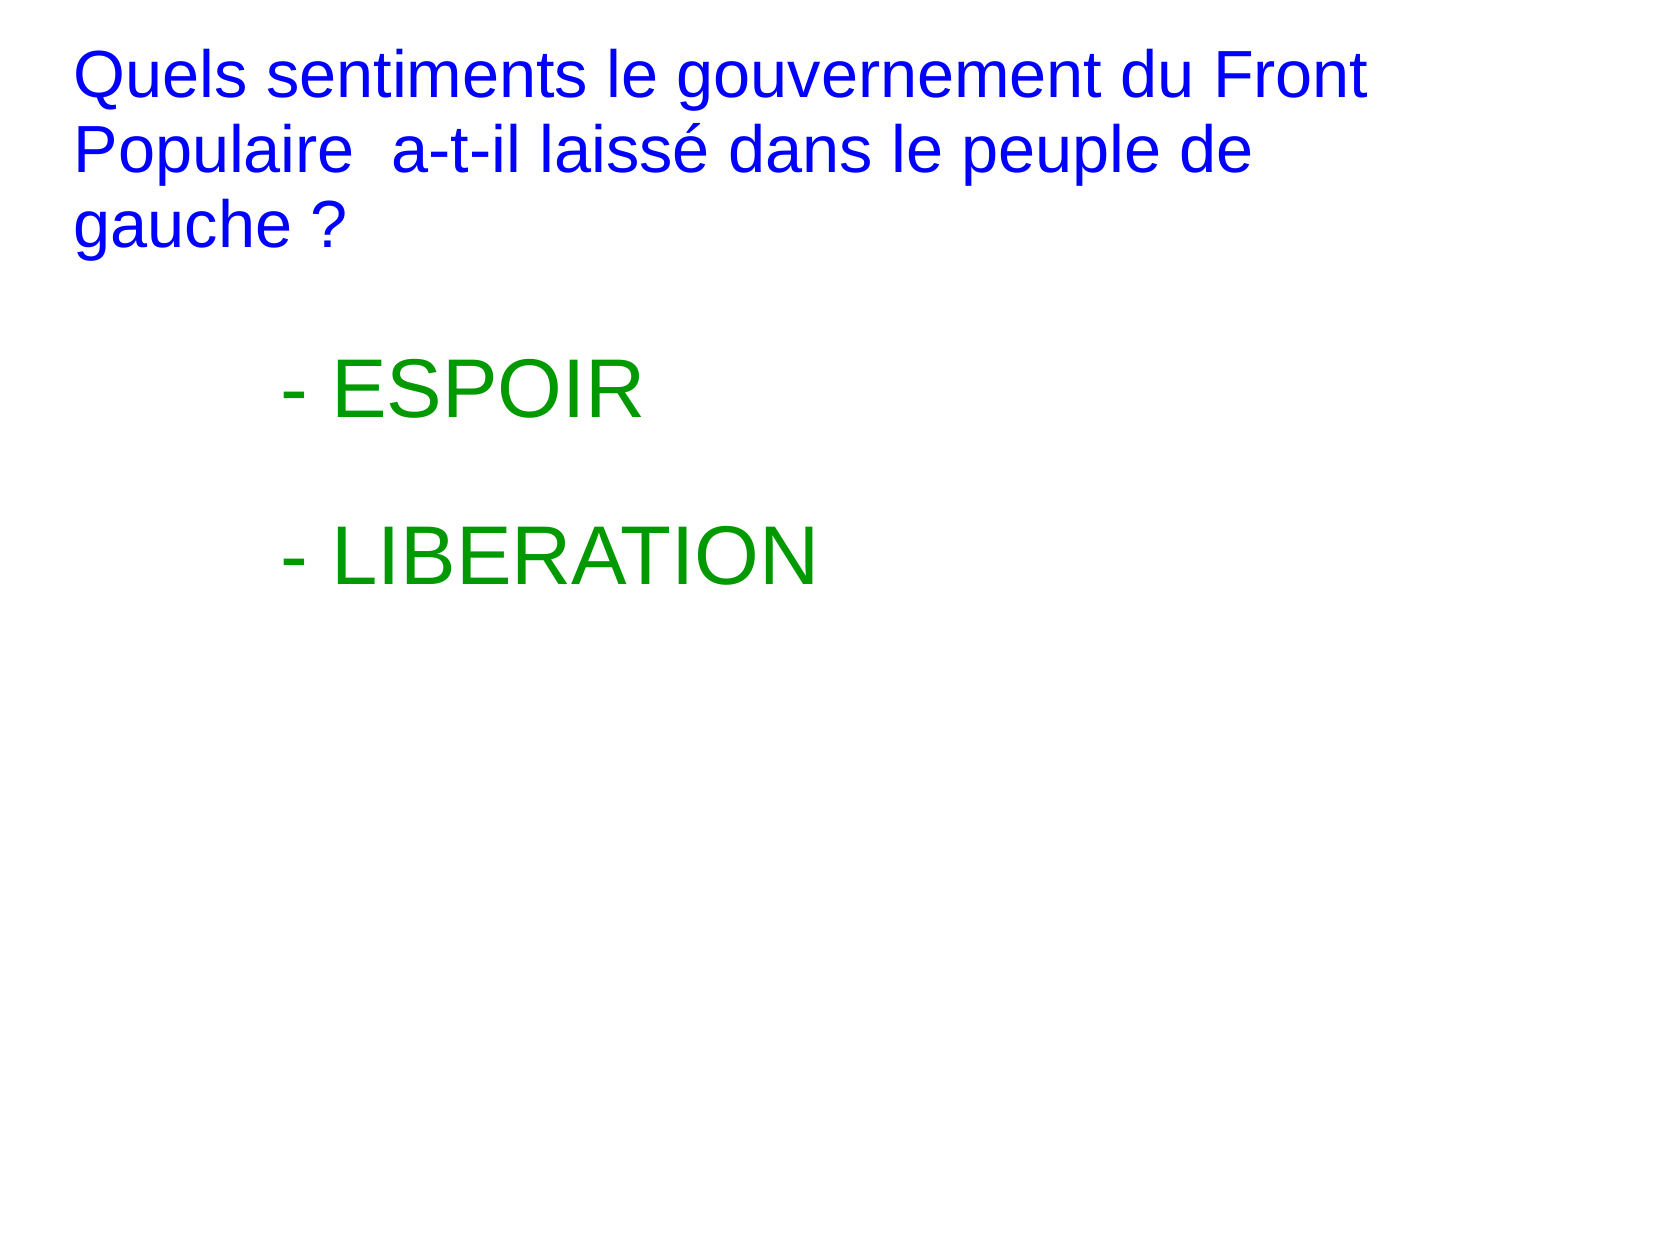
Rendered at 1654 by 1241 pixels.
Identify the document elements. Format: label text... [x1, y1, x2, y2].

text_box - LIBERATION [265, 501, 1565, 610]
text_box Quels sentiments le gouvernement du Front Populaire a-t-il laissé dans le peuple de gauche ? [59, 29, 1536, 269]
text_box - ESPOIR [265, 335, 1359, 443]
